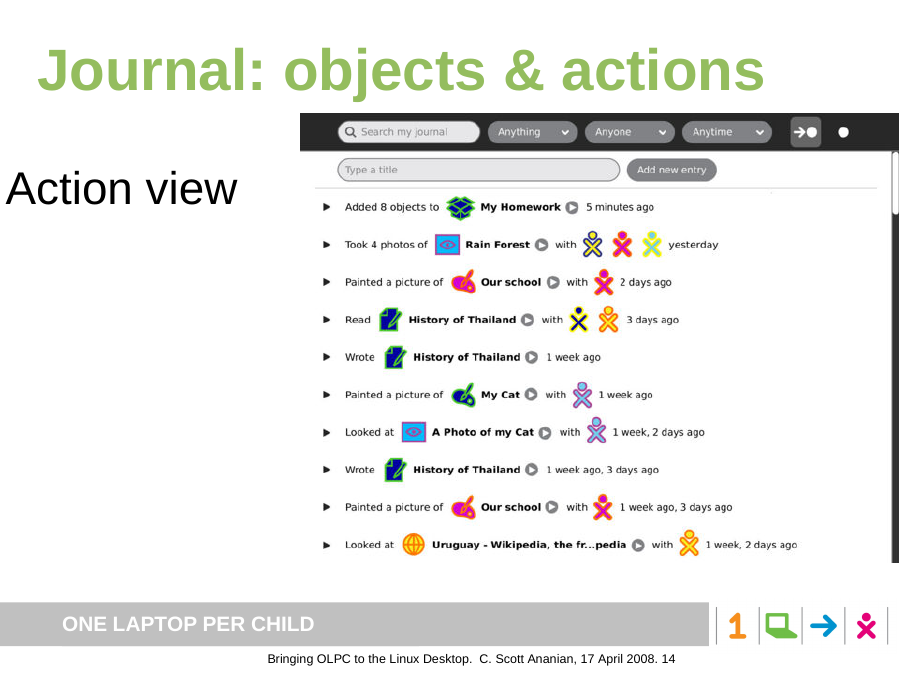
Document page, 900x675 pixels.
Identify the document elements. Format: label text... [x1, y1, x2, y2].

picture [709, 598, 897, 654]
picture [300, 113, 899, 563]
list Action view [5, 163, 286, 215]
title Journal: objects & actions [37, 37, 856, 103]
